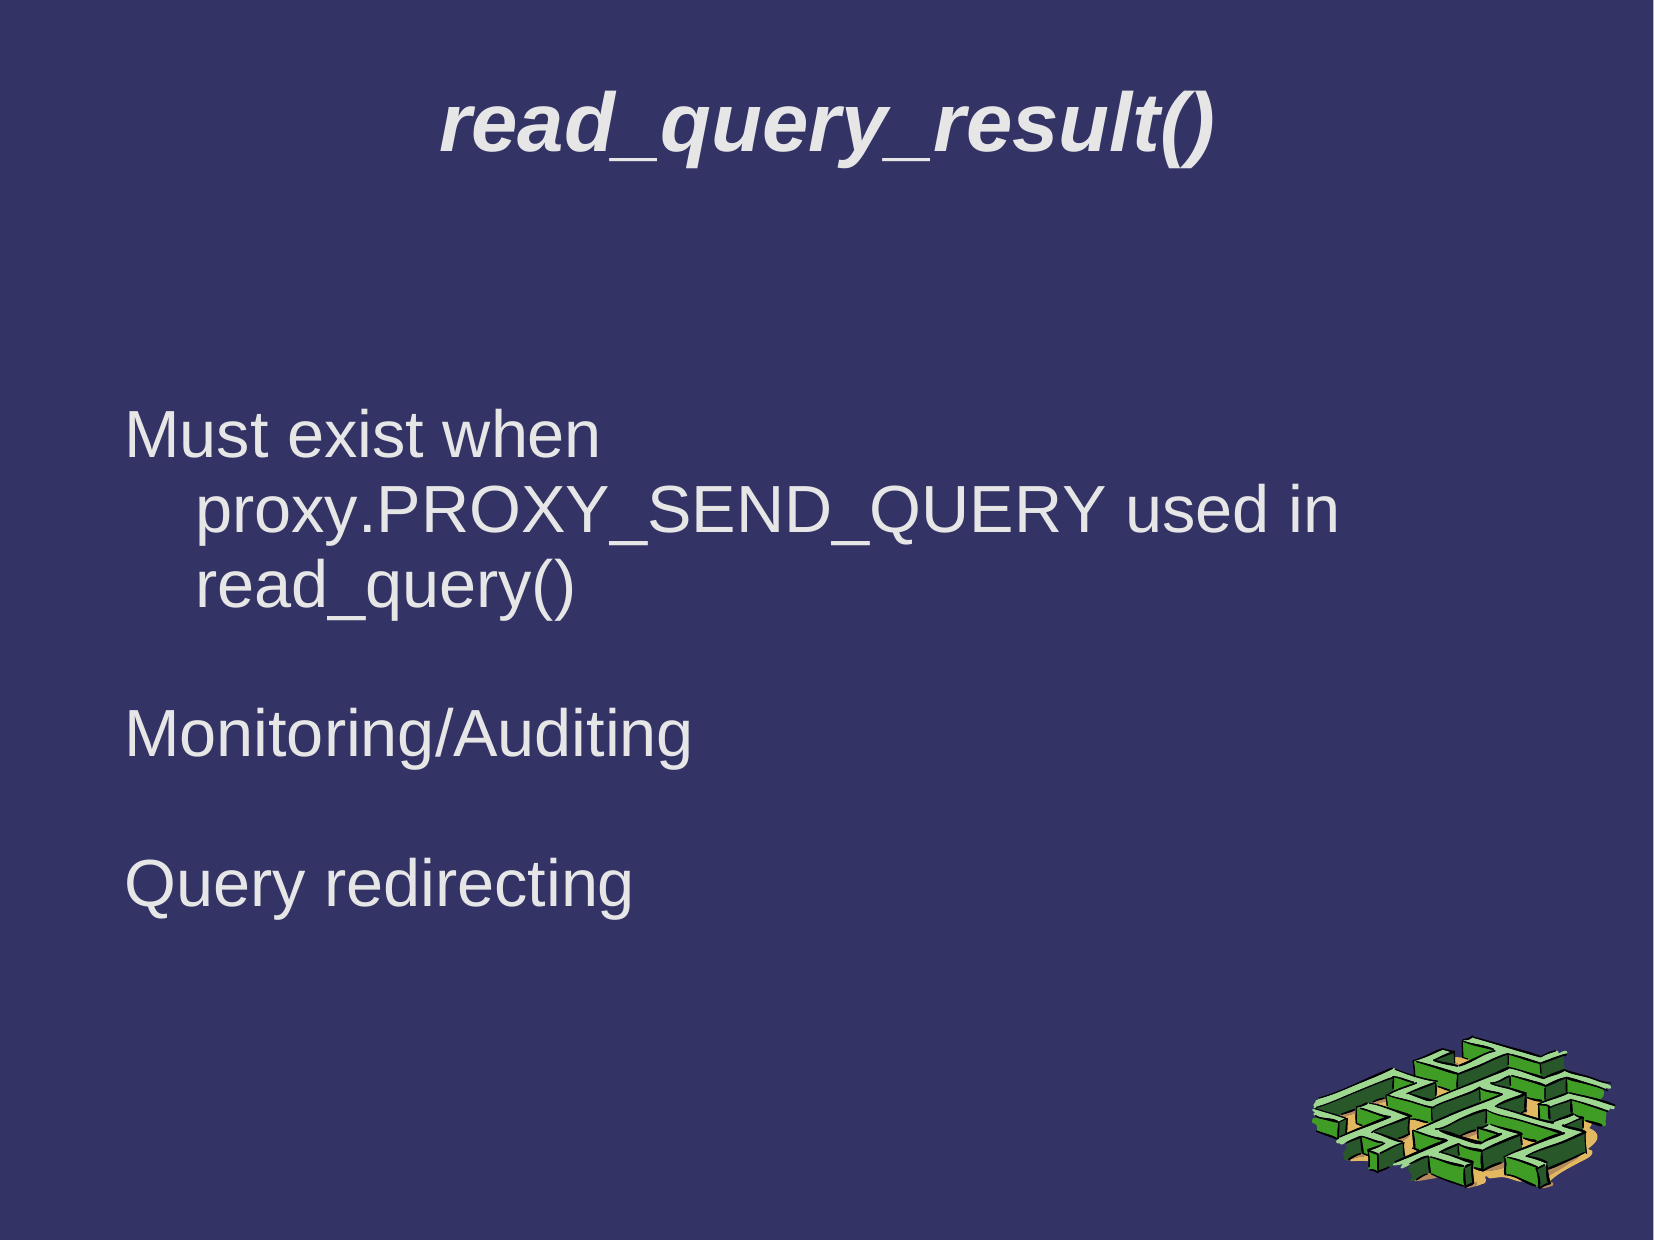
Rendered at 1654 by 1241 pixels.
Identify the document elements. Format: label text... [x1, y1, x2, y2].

title read_query_result() [121, 19, 1534, 227]
list Must exist when proxy.PROXY_SEND_QUERY used in read_query() Monitoring/Auditing Query redirecting [112, 322, 1504, 1104]
